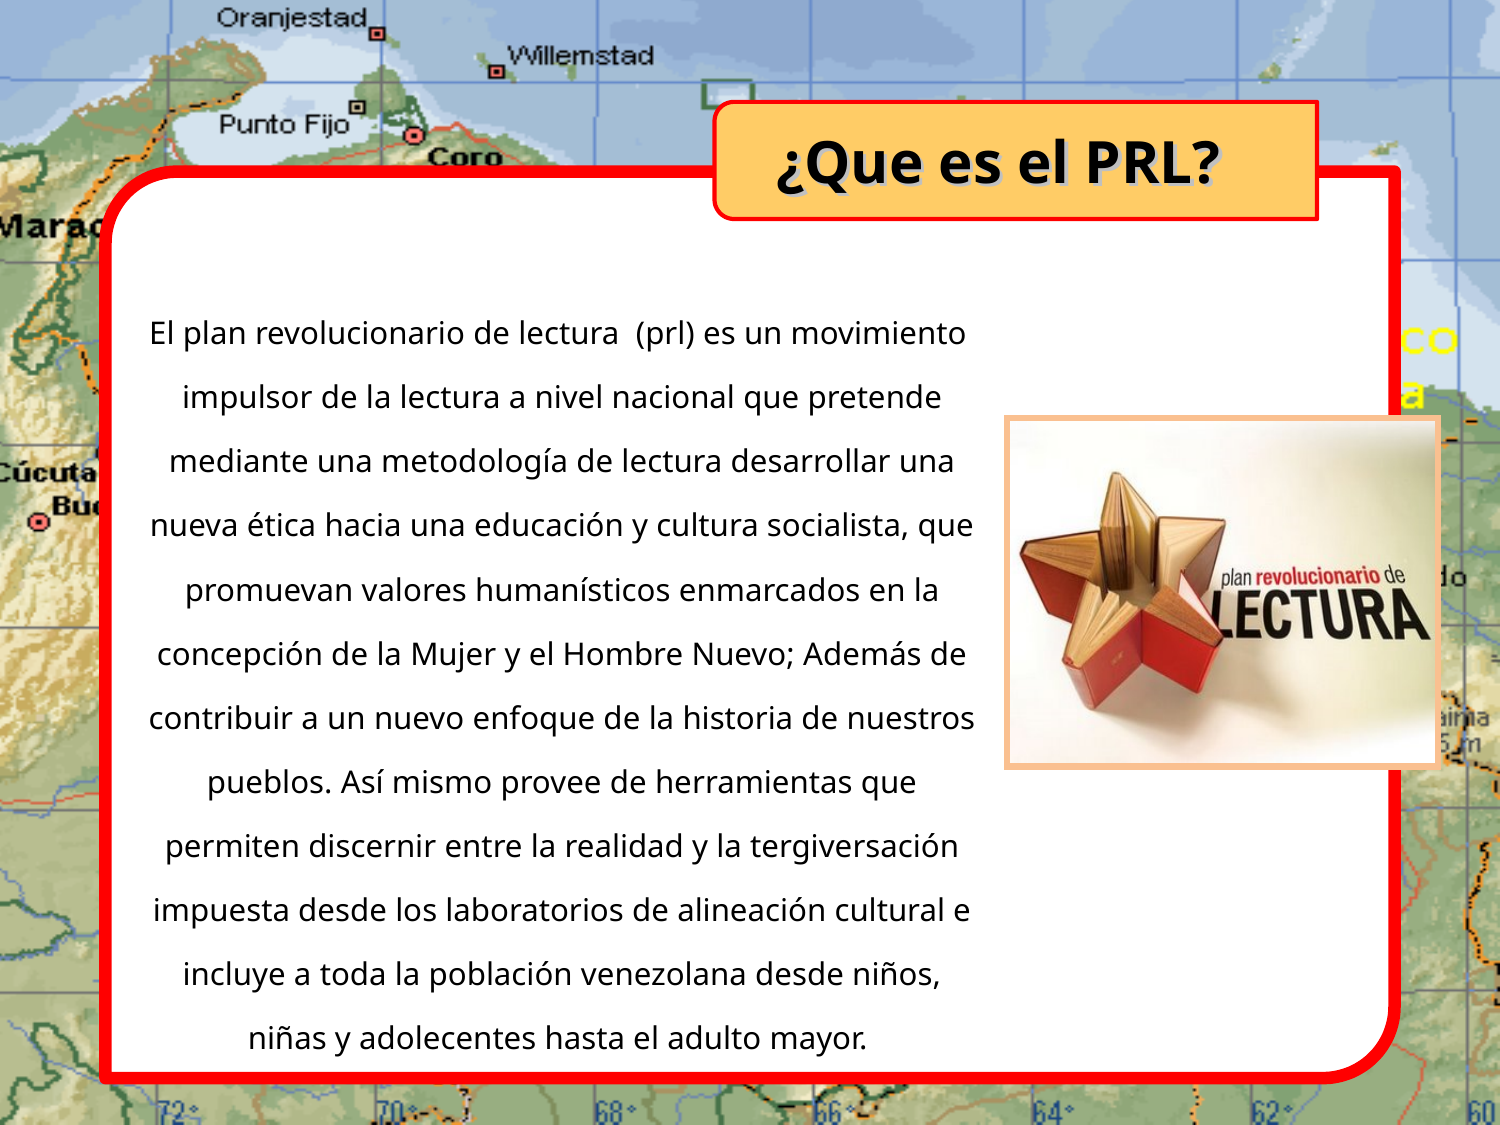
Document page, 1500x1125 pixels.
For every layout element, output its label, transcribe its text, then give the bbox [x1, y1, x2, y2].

text_box El plan revolucionario de lectura (prl) es un movimiento impulsor de la lectura a nivel nacional que pretende mediante una metodología de lectura desarrollar una nueva ética hacia una educación y cultura socialista, que promuevan valores humanísticos enmarcados en la concepción de la Mujer y el Hombre Nuevo; Además de contribuir a un nuevo enfoque de la historia de nuestros pueblos. Así mismo provee de herramientas que permiten discernir entre la realidad y la tergiversación impuesta desde los laboratorios de alineación cultural e incluye a toda la población venezolana desde niños, niñas y adolecentes hasta el adulto mayor. [128, 282, 997, 1067]
text_box ¿Que es el PRL? [761, 113, 1329, 197]
picture [0, 0, 1500, 1125]
text_box [105, 101, 1395, 1079]
